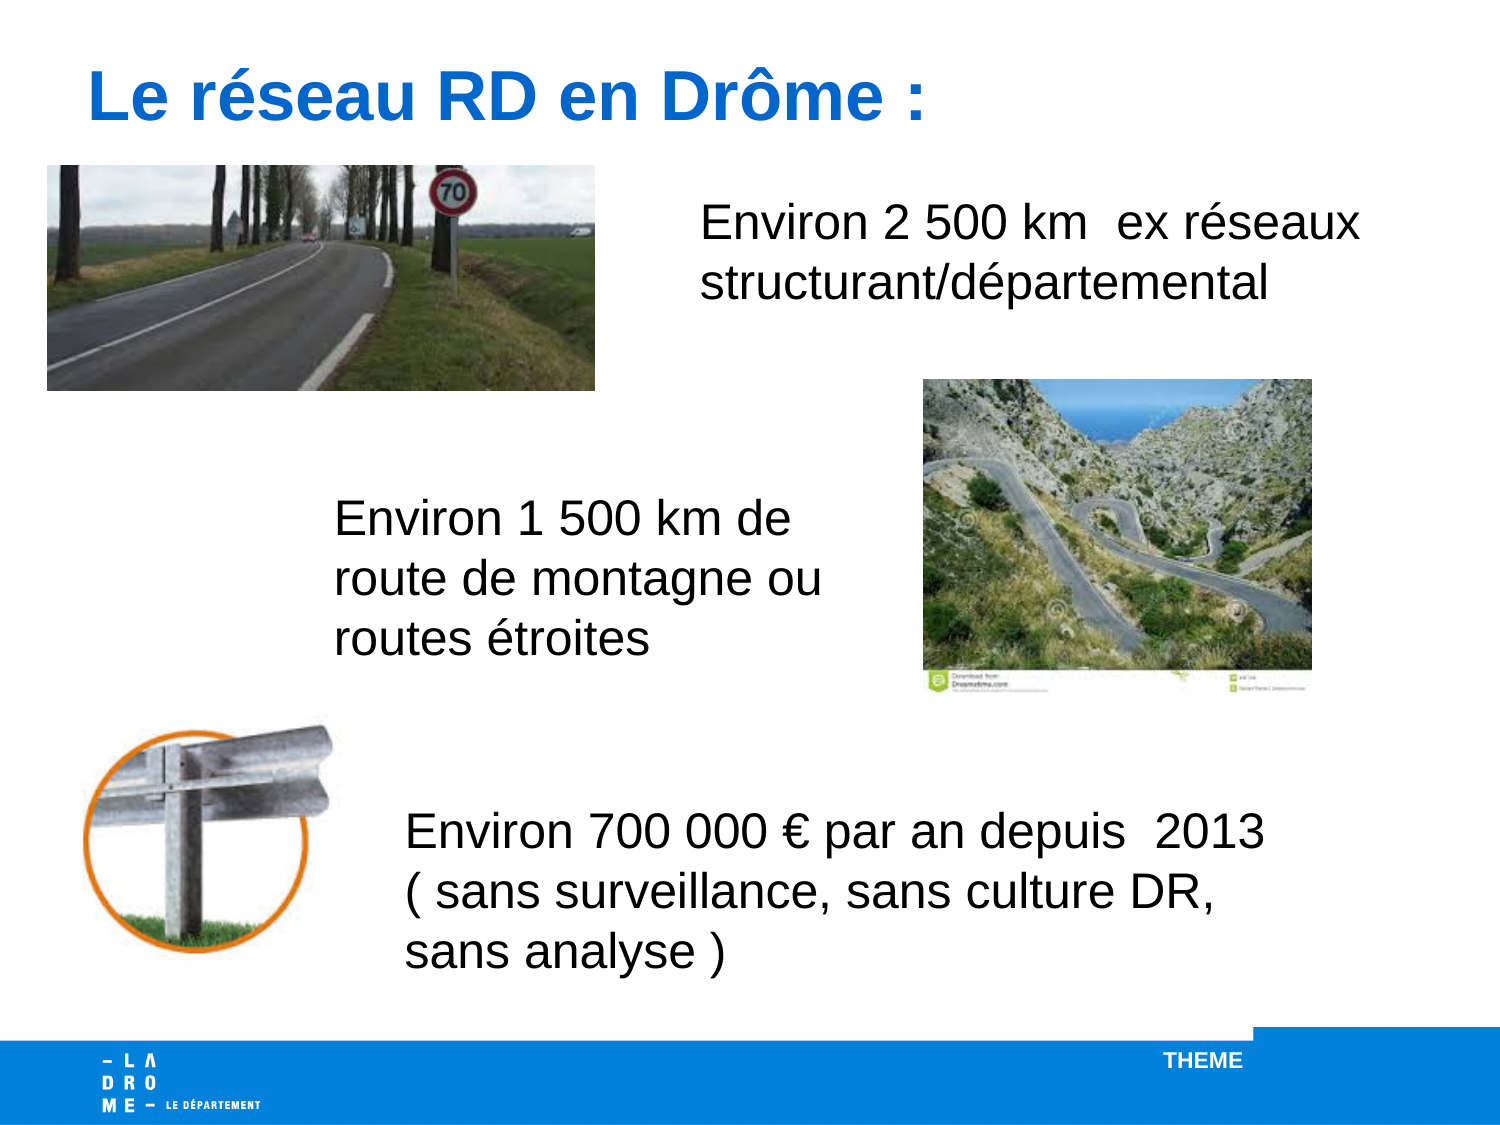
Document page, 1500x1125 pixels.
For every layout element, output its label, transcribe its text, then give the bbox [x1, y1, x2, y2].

text_box Environ 700 000 € par an depuis 2013 ( sans surveillance, sans culture DR, sans analyse ) [389, 791, 1323, 987]
picture [82, 688, 355, 981]
title Le réseau RD en Drôme : [87, 62, 1438, 166]
text_box Environ 2 500 km ex réseaux structurant/départemental [685, 182, 1441, 343]
picture [923, 379, 1312, 697]
picture [47, 165, 595, 391]
picture [0, 1027, 1500, 1125]
text_box Environ 1 500 km de route de montagne ou routes étroites [318, 478, 851, 674]
